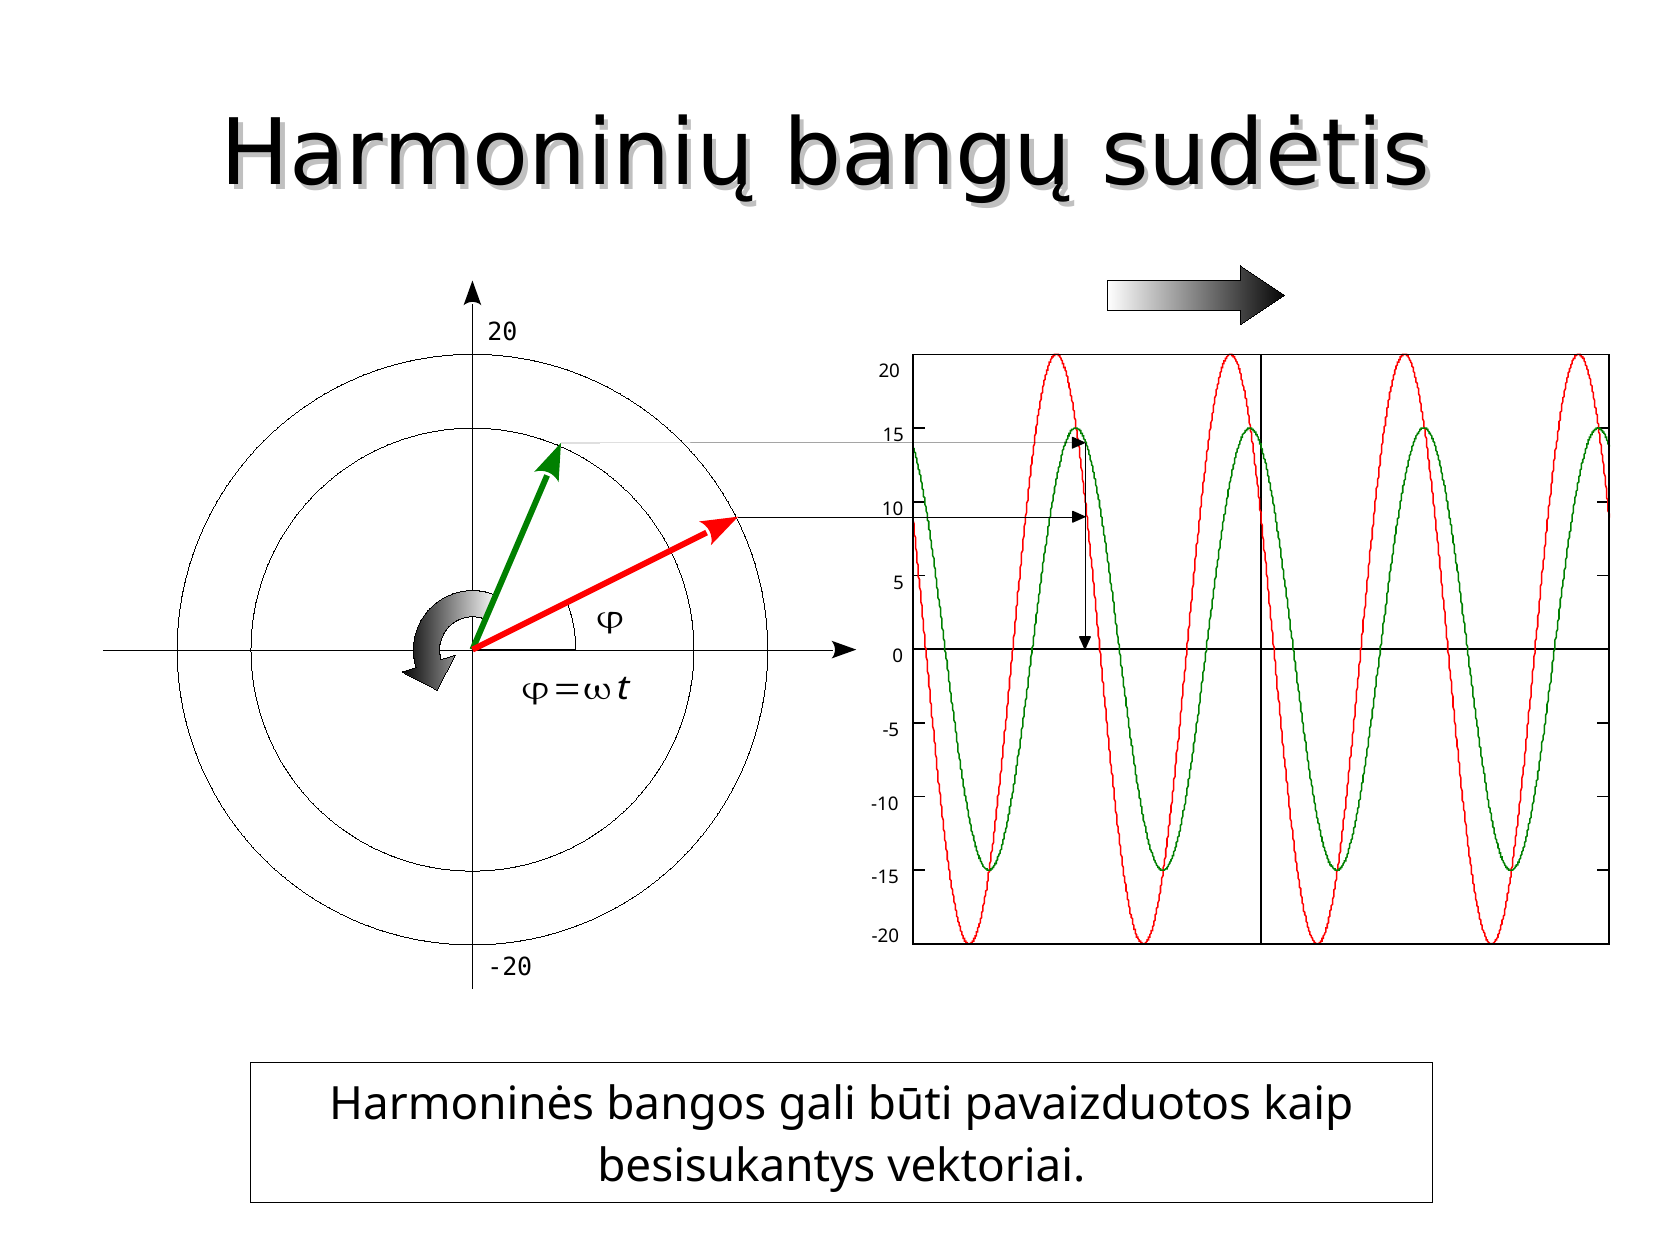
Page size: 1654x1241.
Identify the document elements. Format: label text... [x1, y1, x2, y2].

text_box 10 [881, 495, 907, 517]
text_box 5 [893, 569, 906, 593]
text_box -20 [871, 922, 907, 945]
chart [516, 661, 635, 709]
text_box [1107, 265, 1285, 325]
text_box -20 [472, 945, 562, 990]
title Harmoninių bangų sudėtis [82, 56, 1571, 250]
text_box -10 [871, 789, 907, 813]
chart [590, 590, 632, 638]
text_box [402, 590, 493, 691]
text_box -5 [882, 716, 907, 740]
text_box -15 [871, 863, 907, 887]
text_box 20 [878, 357, 903, 380]
text_box 0 [892, 642, 905, 666]
text_box 20 [472, 310, 547, 355]
text_box Harmoninės bangos gali būti pavaizduotos kaip besisukantys vektoriai. [250, 1062, 1433, 1189]
text_box 15 [882, 421, 907, 442]
